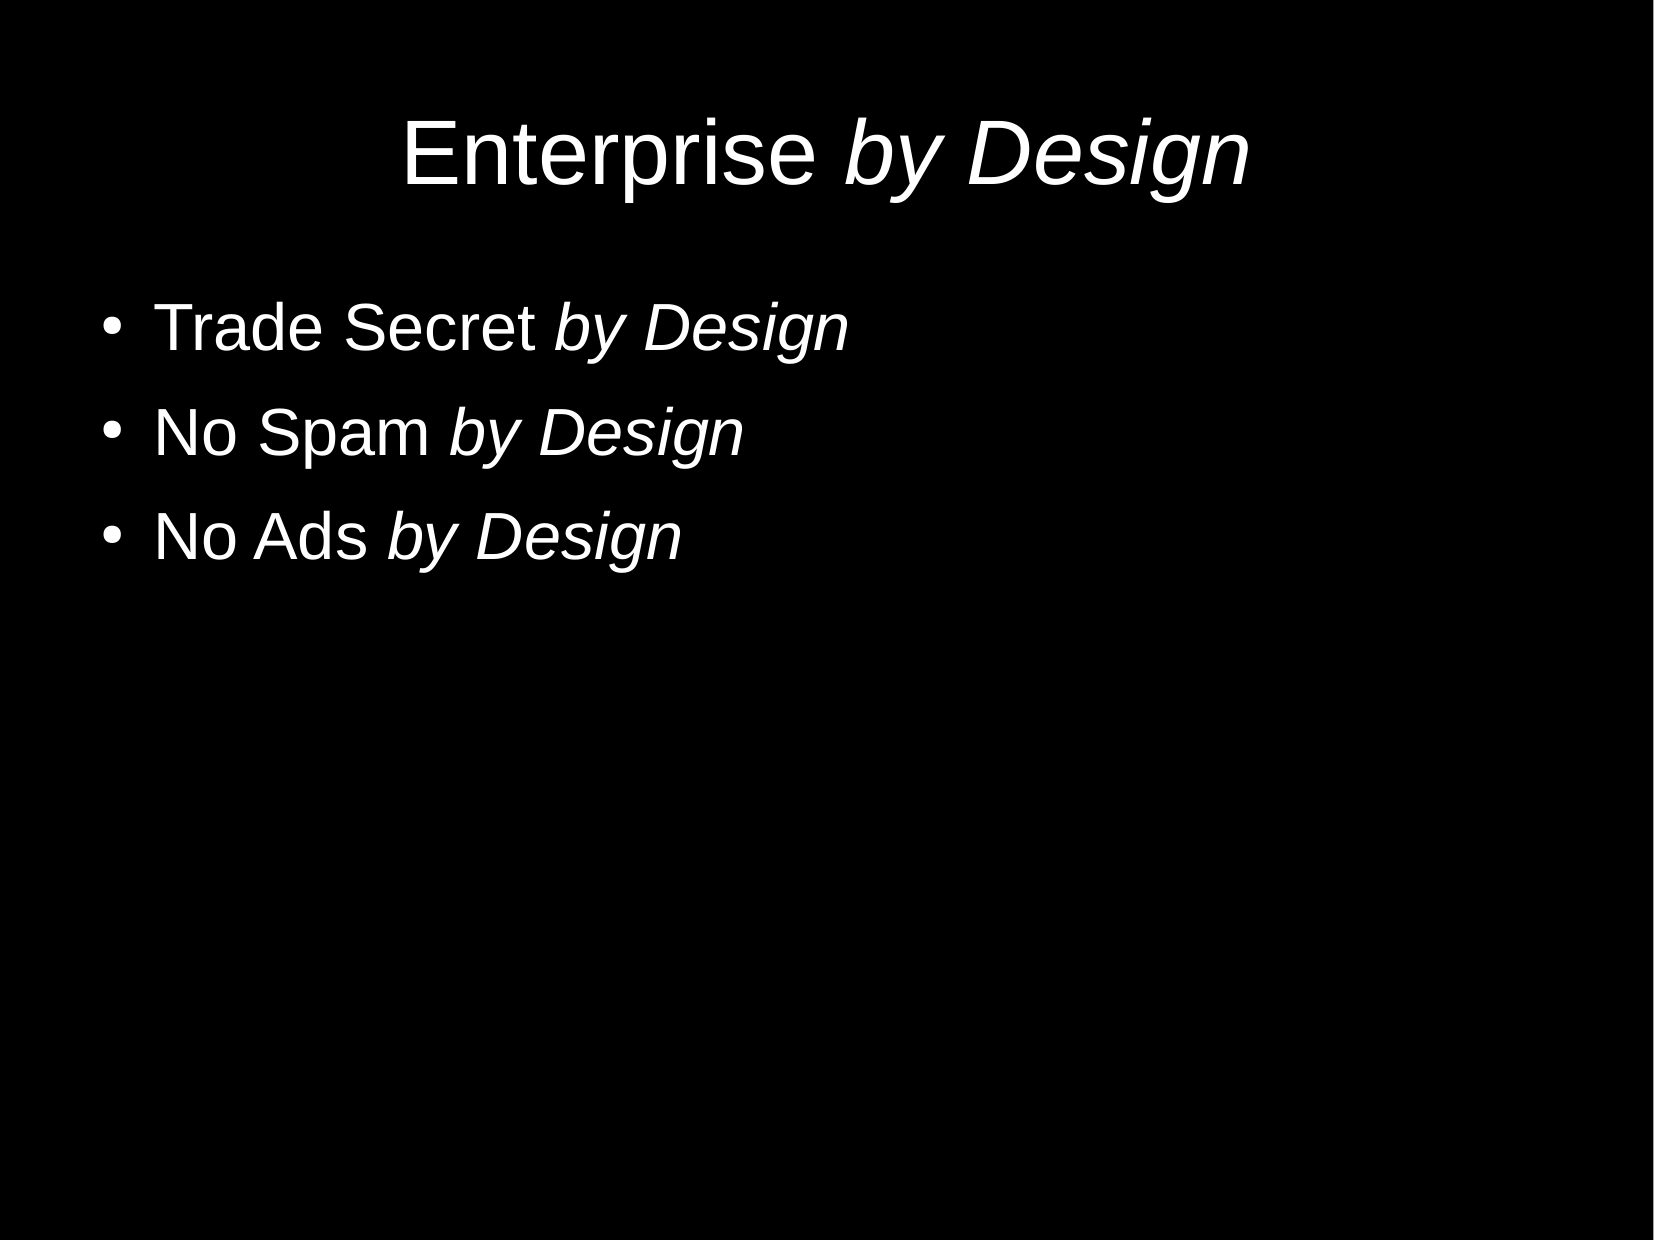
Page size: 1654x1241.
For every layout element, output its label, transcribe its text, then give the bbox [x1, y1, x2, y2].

list Trade Secret by Design No Spam by Design No Ads by Design [82, 290, 1571, 1010]
title Enterprise by Design [82, 49, 1571, 257]
